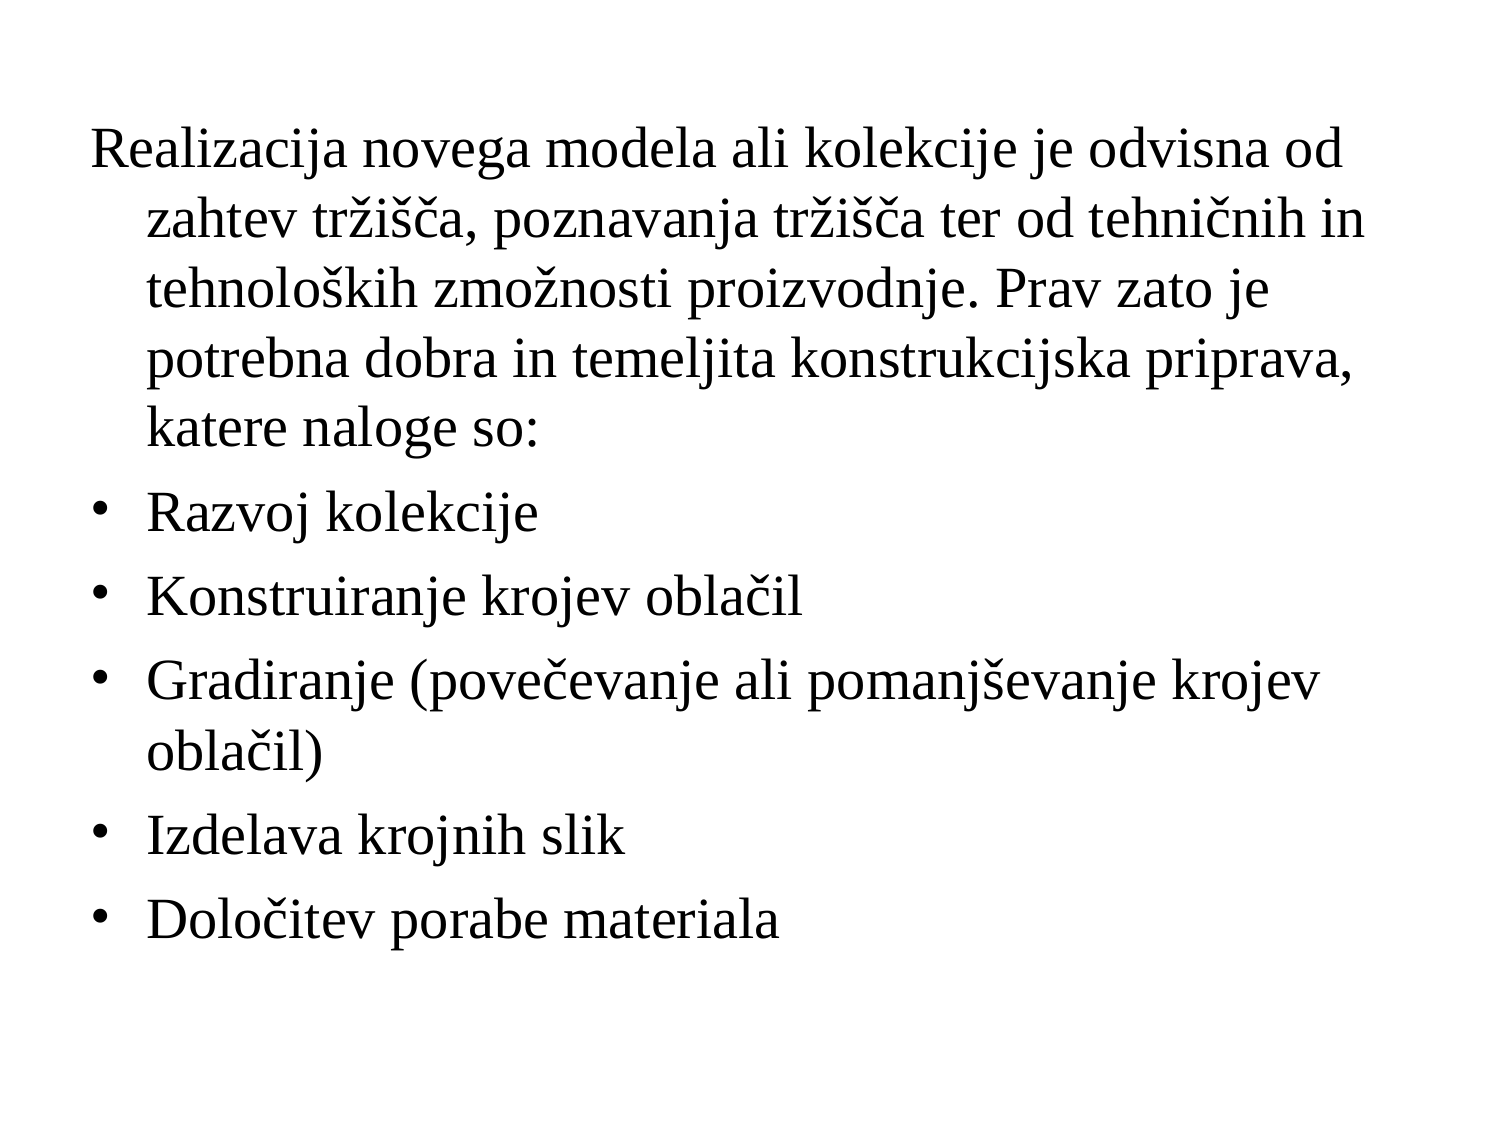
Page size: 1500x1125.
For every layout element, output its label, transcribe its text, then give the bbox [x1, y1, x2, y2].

list Realizacija novega modela ali kolekcije je odvisna od zahtev tržišča, poznavanja tržišča ter od tehničnih in tehnoloških zmožnosti proizvodnje. Prav zato je potrebna dobra in temeljita konstrukcijska priprava, katere naloge so: Razvoj kolekcije Konstruiranje krojev oblačil Gradiranje (povečevanje ali pomanjševanje krojev oblačil) Izdelava krojnih slik Določitev porabe materiala [75, 101, 1426, 1005]
